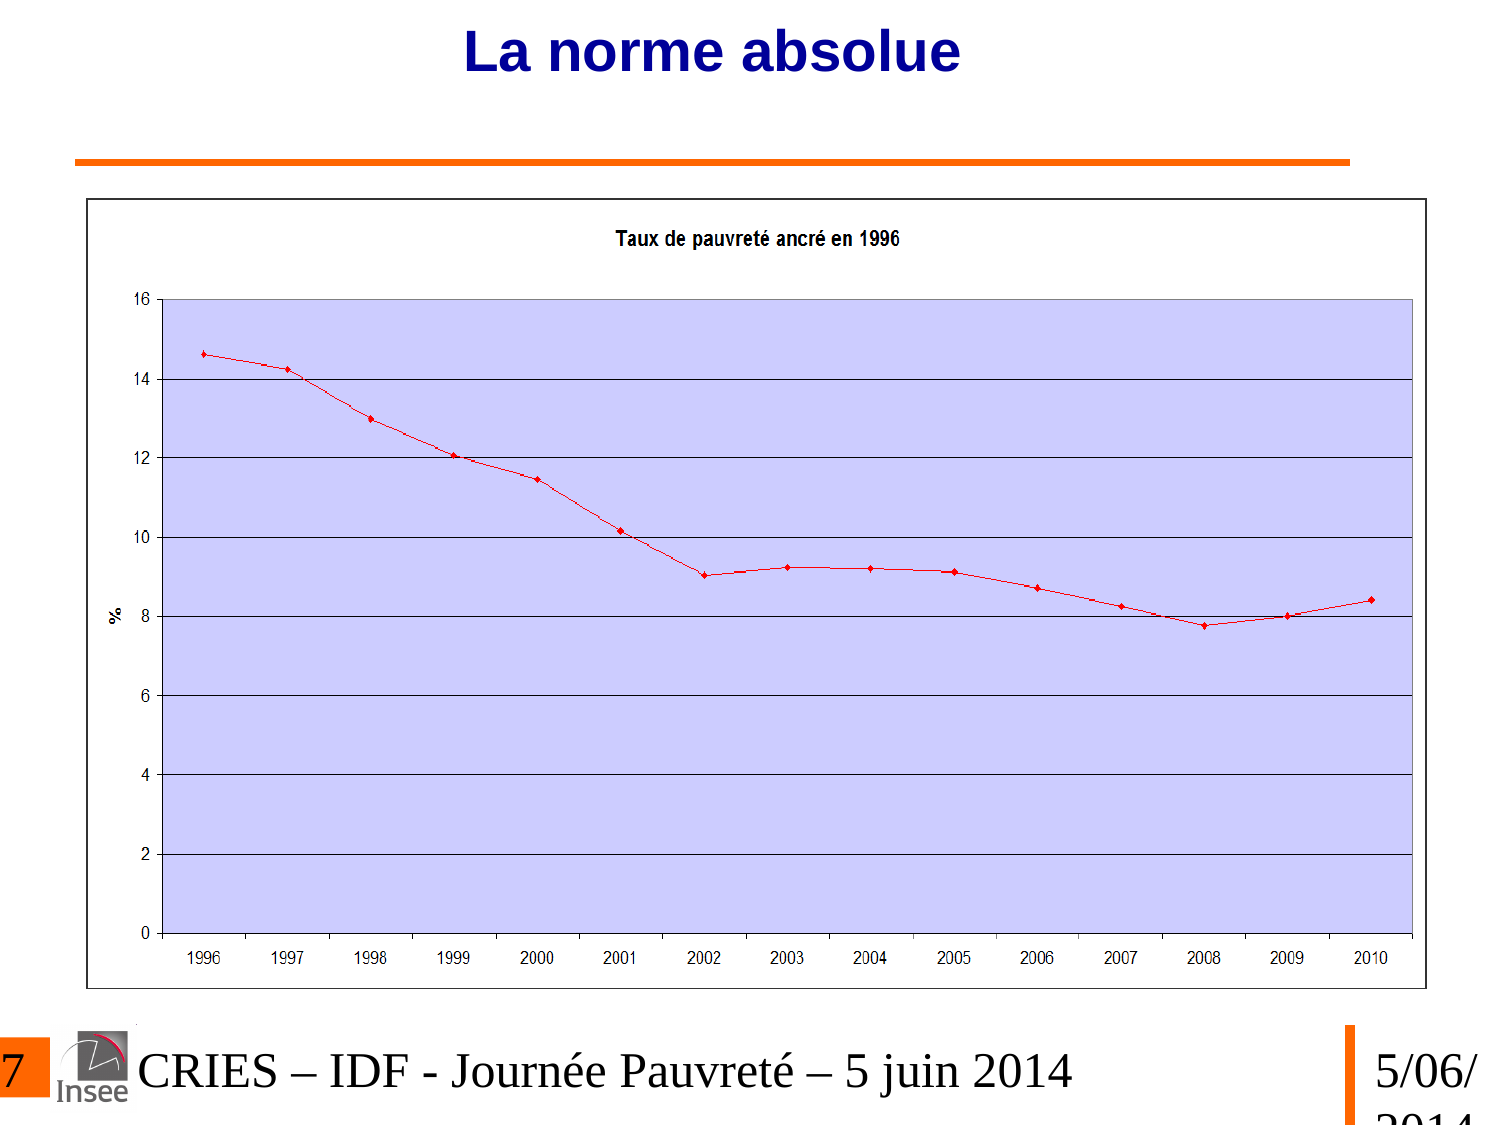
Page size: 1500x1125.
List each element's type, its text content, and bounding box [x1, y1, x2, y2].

title La norme absolue [75, 21, 1351, 155]
list [87, 200, 1426, 988]
picture [50, 1024, 137, 1113]
